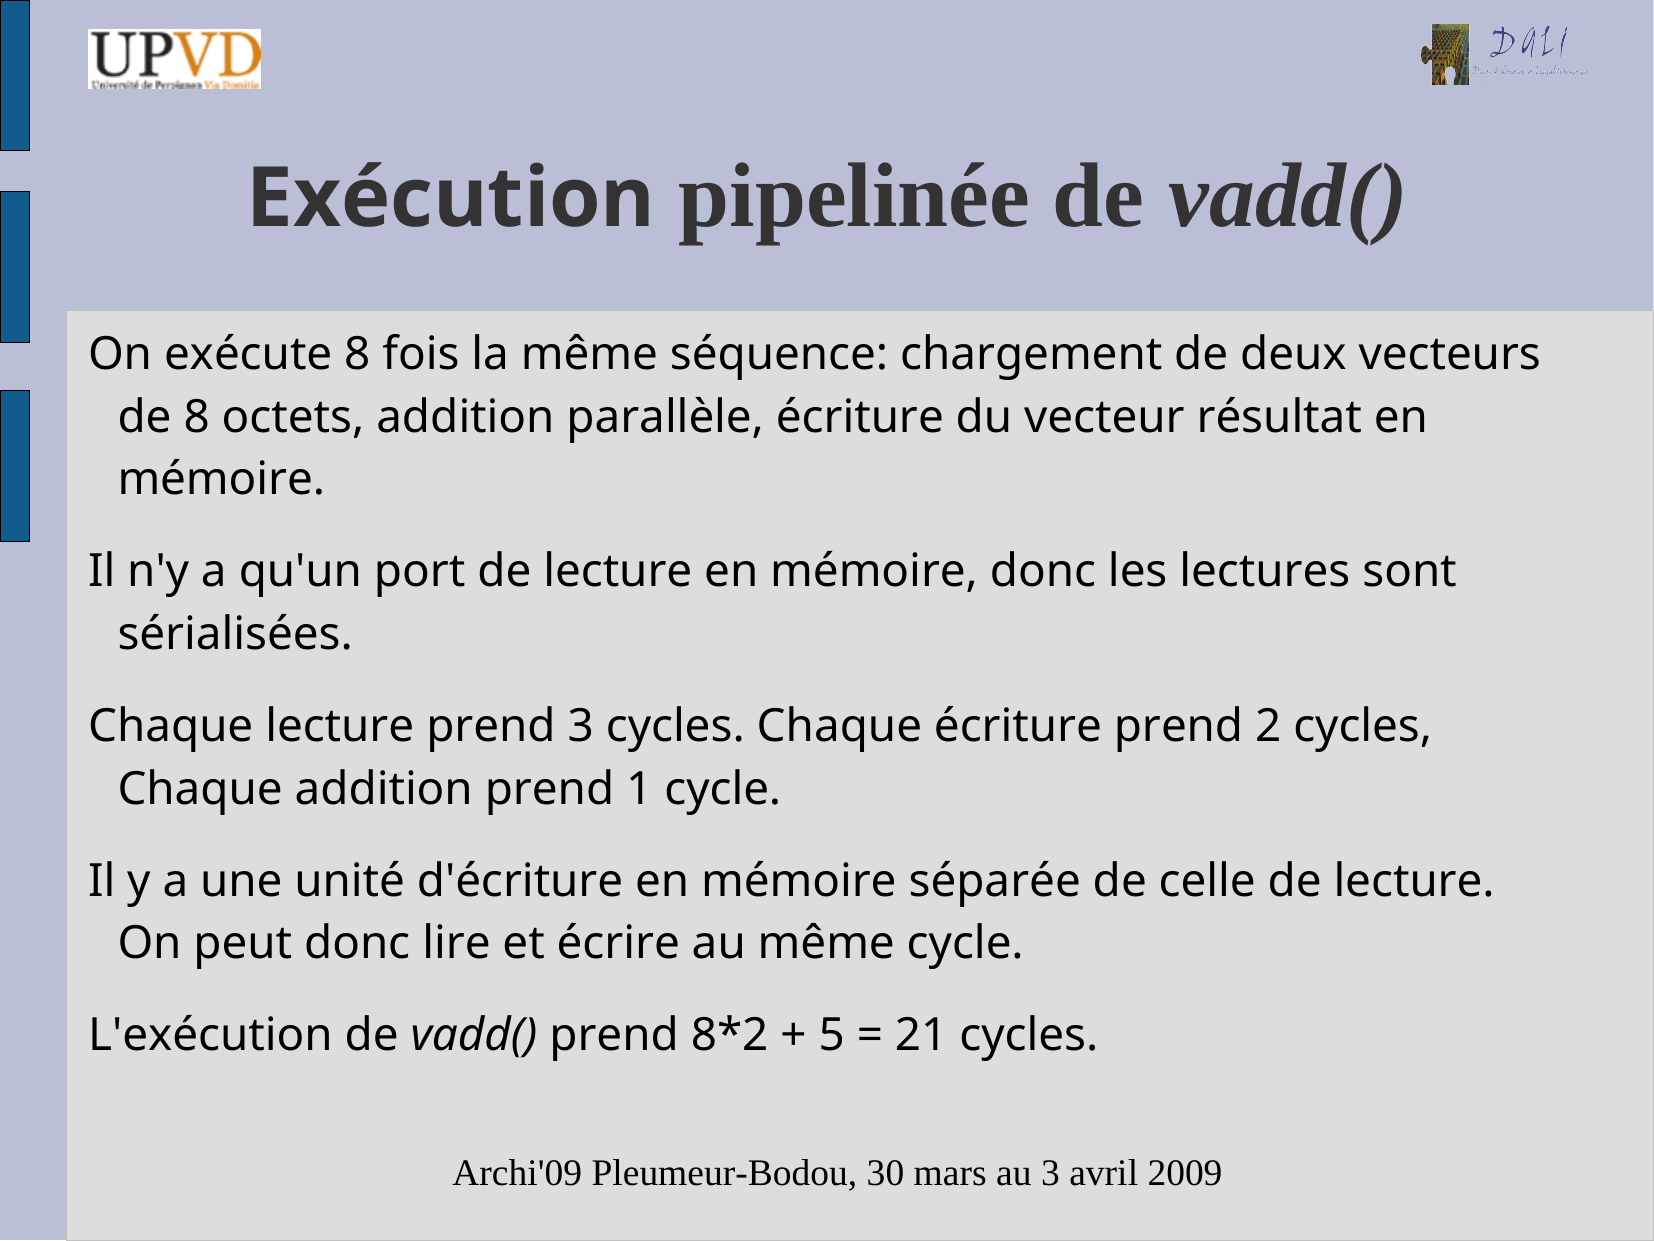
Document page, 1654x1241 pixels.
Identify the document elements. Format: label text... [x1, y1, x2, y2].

picture [1420, 24, 1593, 85]
list On exécute 8 fois la même séquence: chargement de deux vecteurs de 8 octets, addition parallèle, écriture du vecteur résultat en mémoire. Il n'y a qu'un port de lecture en mémoire, donc les lectures sont sérialisées. Chaque lecture prend 3 cycles. Chaque écriture prend 2 cycles, Chaque addition prend 1 cycle. Il y a une unité d'écriture en mémoire séparée de celle de lecture. On peut donc lire et écrire au même cycle. L'exécution de vadd() prend 8*2 + 5 = 21 cycles. [88, 320, 1563, 1126]
text_box Archi'09 Pleumeur-Bodou, 30 mars au 3 avril 2009 [452, 1151, 1226, 1204]
picture [88, 29, 261, 89]
title Exécution pipelinée de vadd() [121, 91, 1534, 299]
